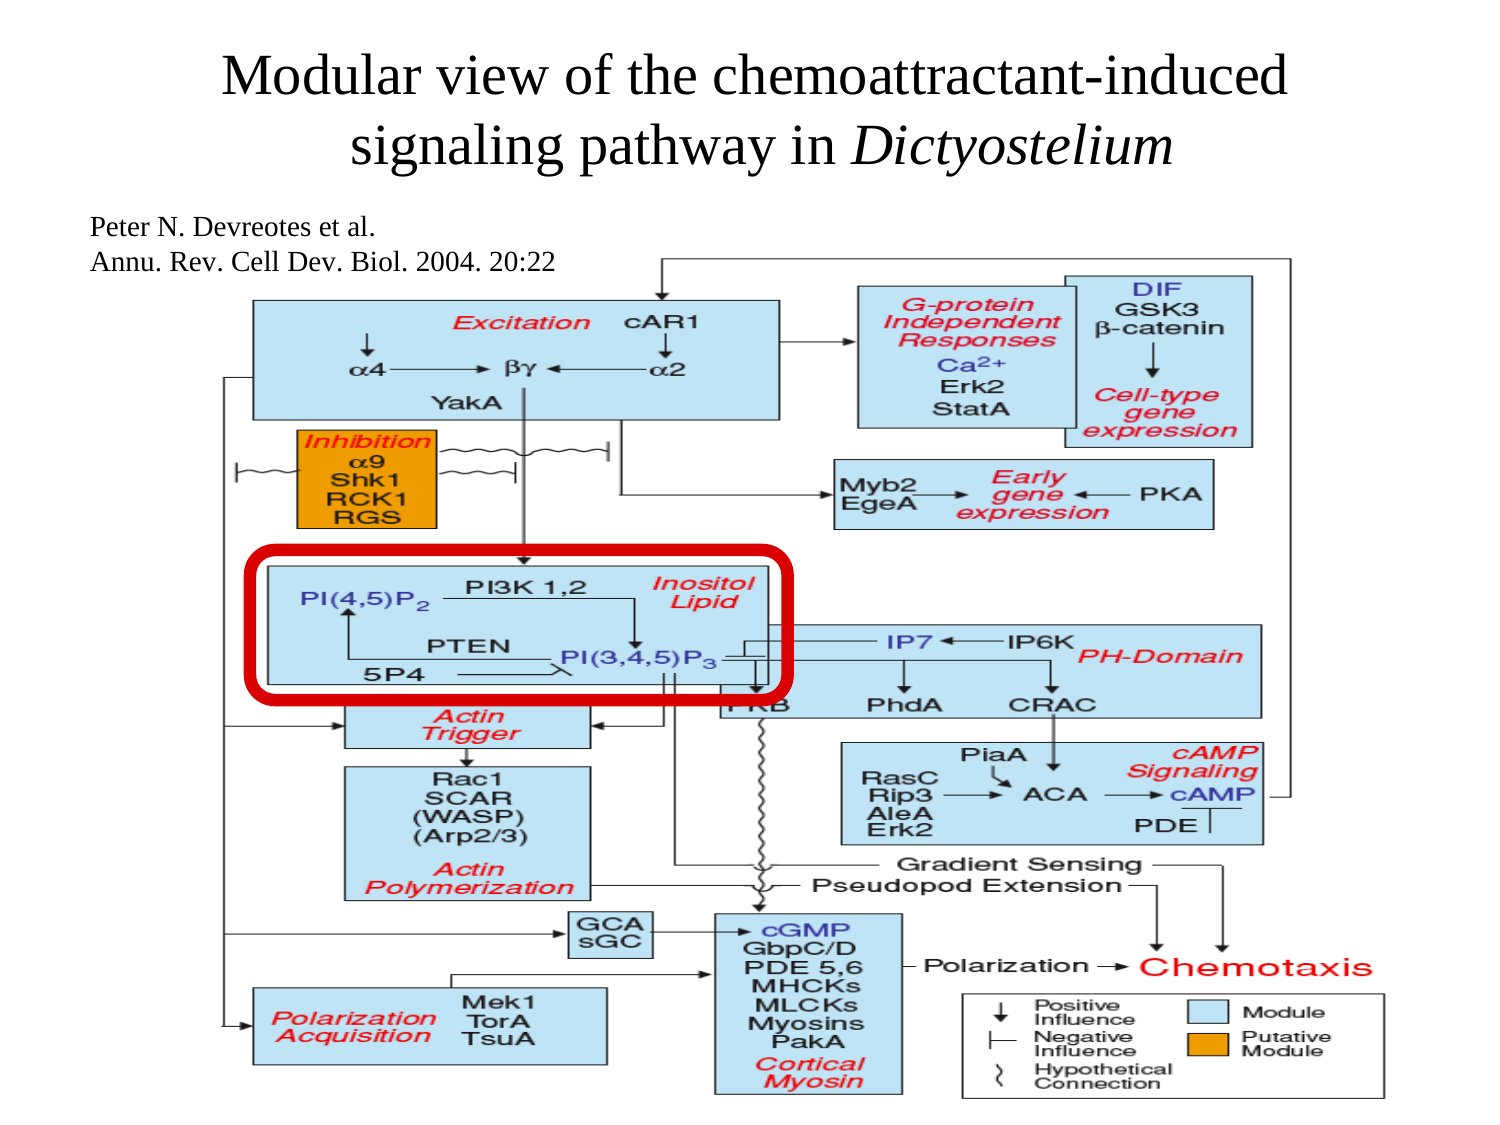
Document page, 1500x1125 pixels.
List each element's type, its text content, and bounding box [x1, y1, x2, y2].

title Modular view of the chemoattractant-induced signaling pathway in Dictyostelium [125, 12, 1401, 200]
text_box Peter N. Devreotes et al. Annu. Rev. Cell Dev. Biol. 2004. 20:22 [75, 199, 572, 286]
picture [174, 237, 1413, 1109]
